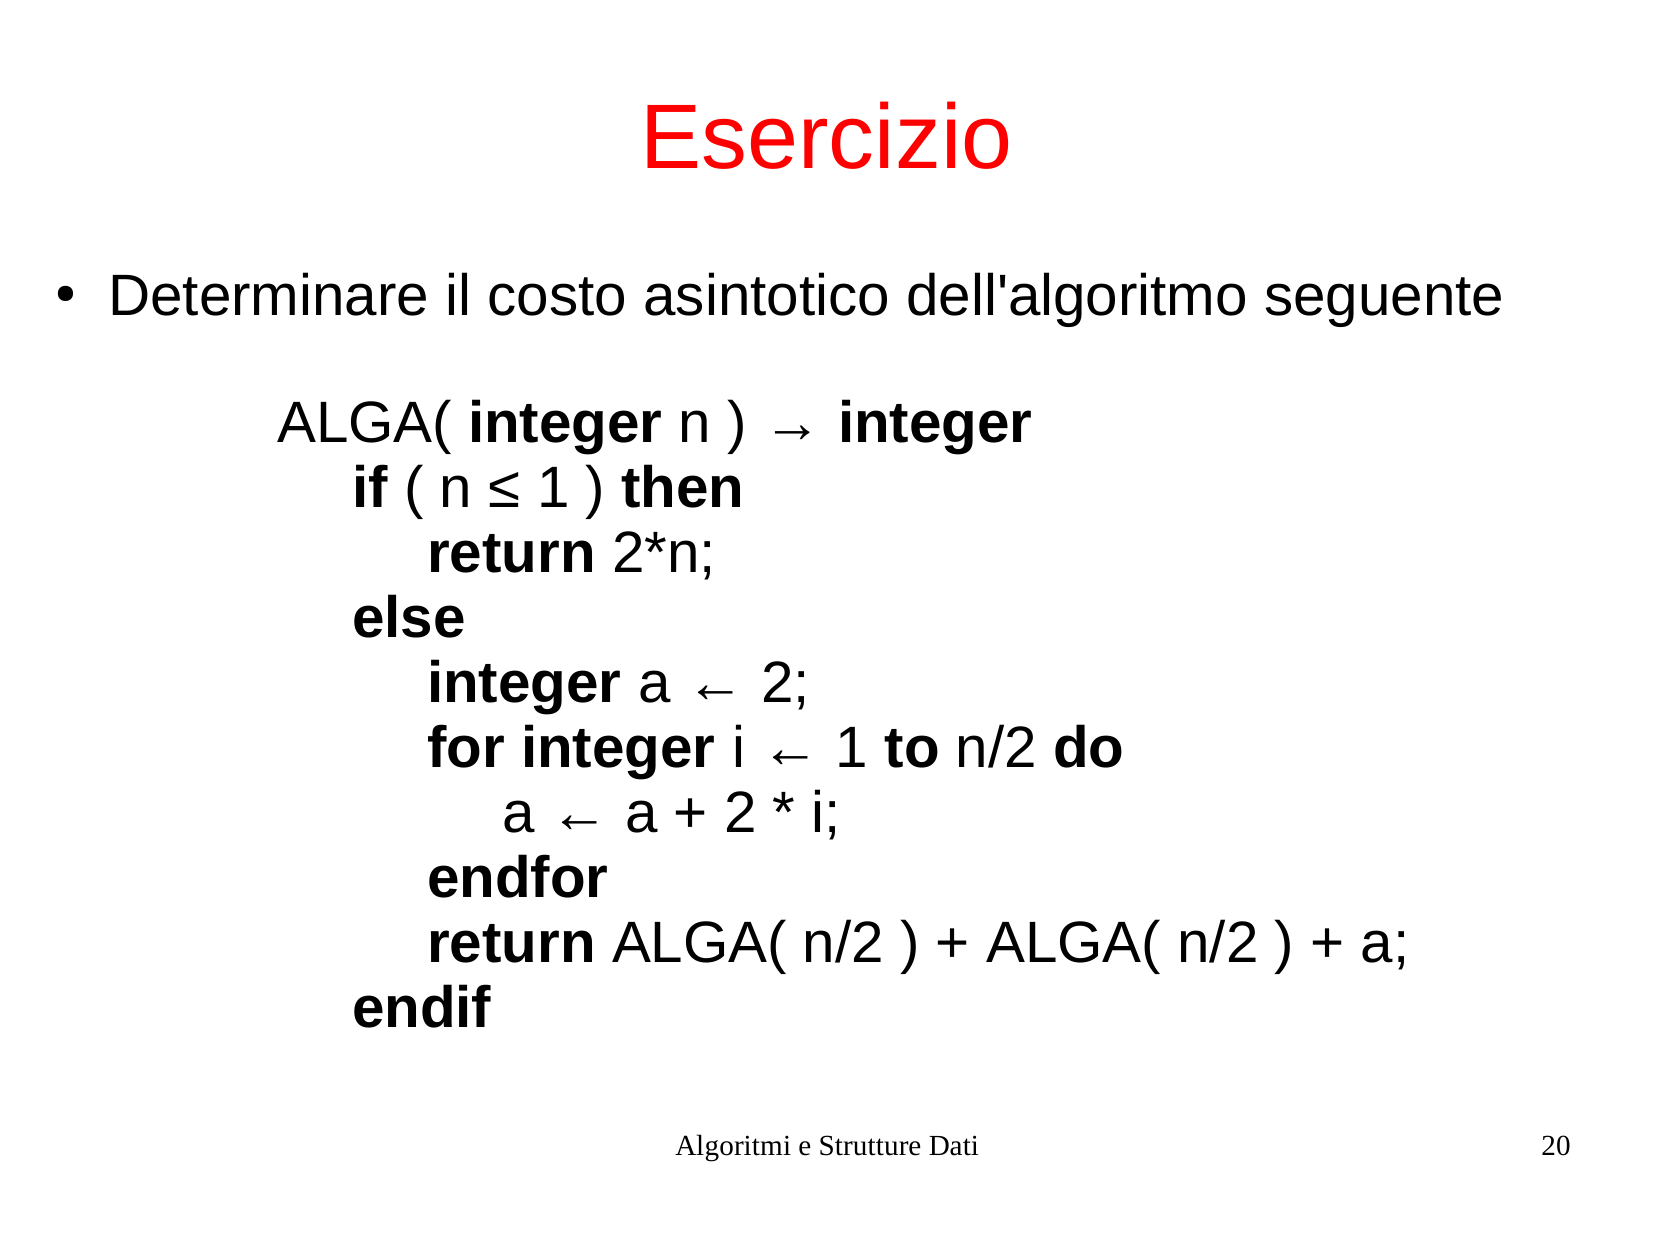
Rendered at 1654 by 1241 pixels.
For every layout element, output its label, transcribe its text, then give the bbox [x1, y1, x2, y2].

text_box algA( integer n ) → integer if ( n ≤ 1 ) then return 2*n; else integer a ← 2; for integer i ← 1 to n/2 do a ← a + 2 * i; endfor return algA( n/2 ) + algA( n/2 ) + a; endif [262, 382, 1463, 1051]
list Determinare il costo asintotico dell'algoritmo seguente [37, 262, 1613, 1109]
title Esercizio [82, 49, 1571, 226]
